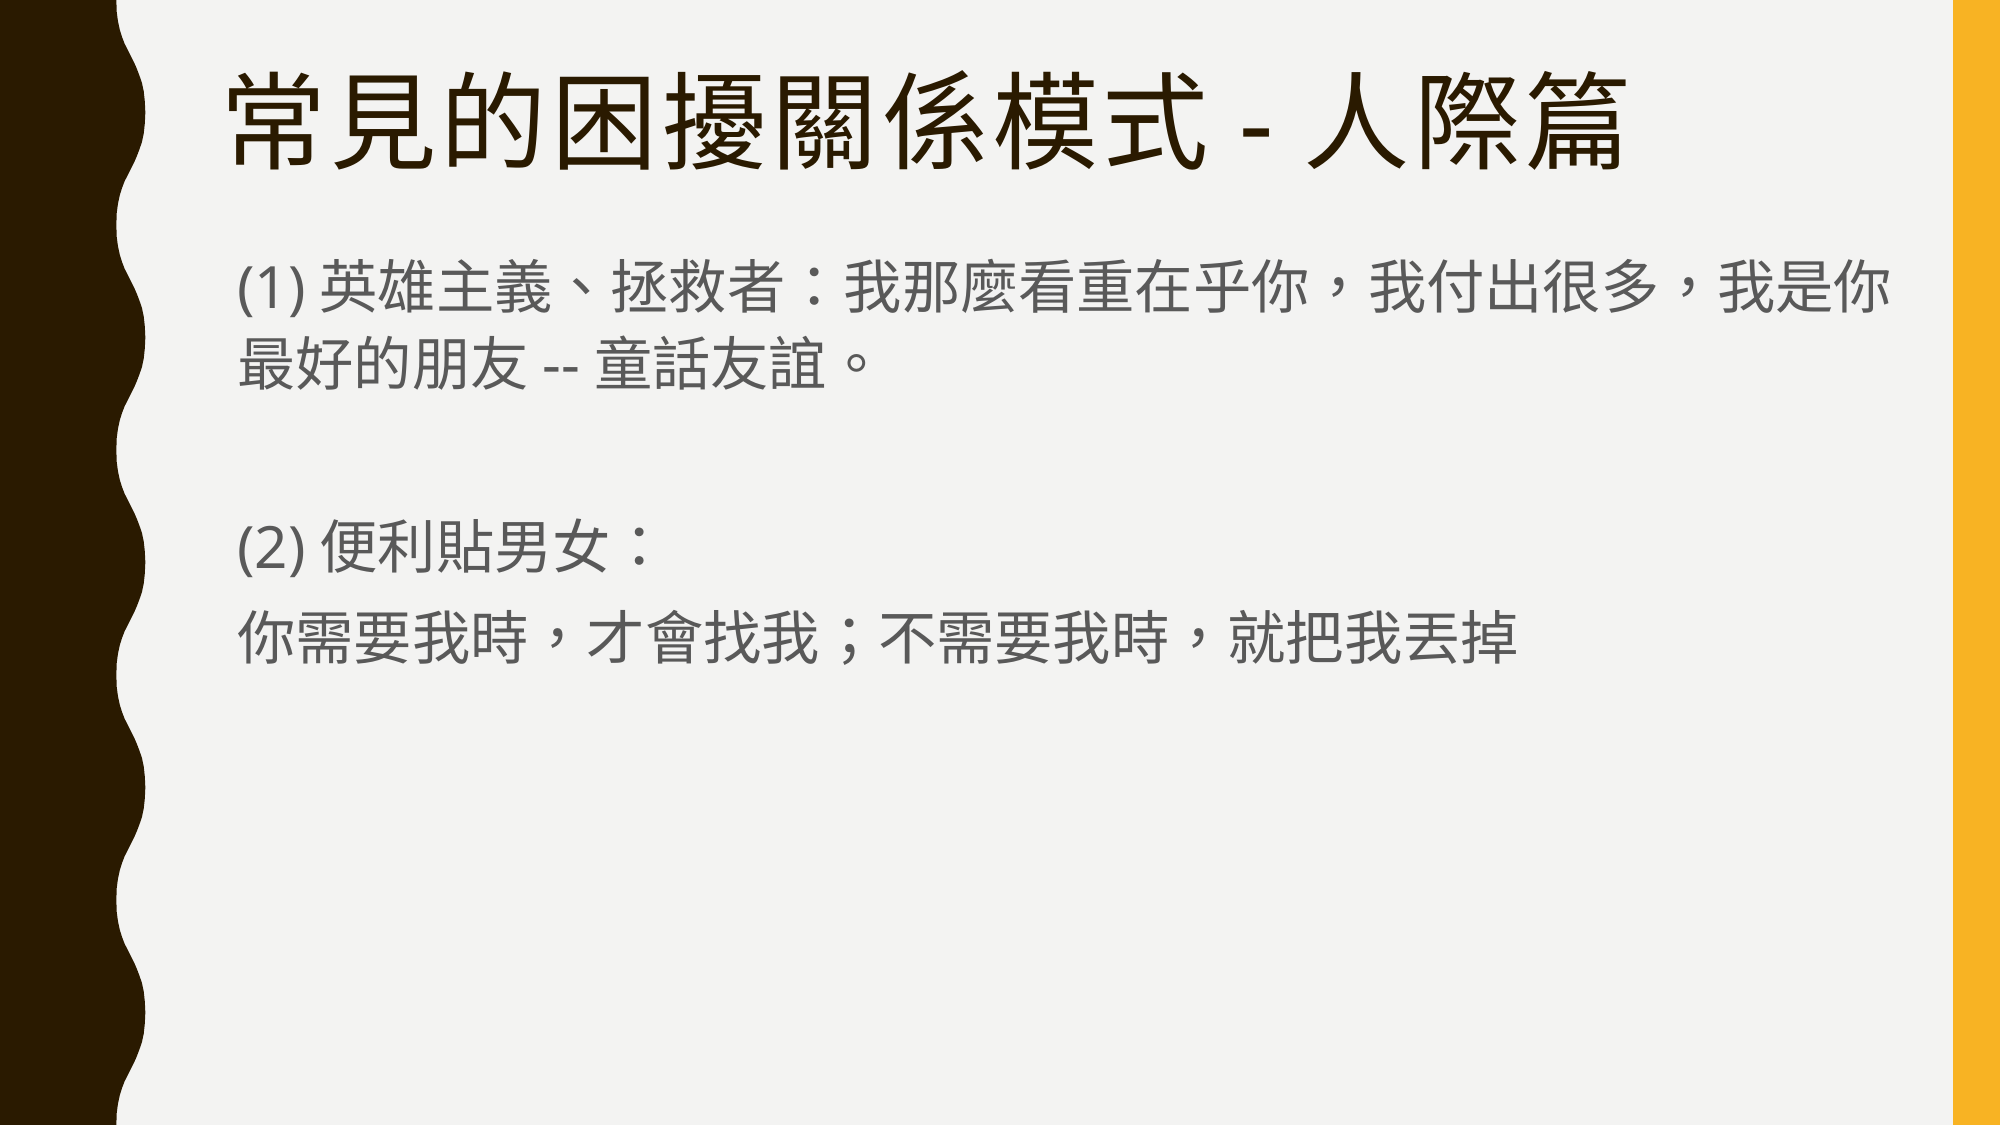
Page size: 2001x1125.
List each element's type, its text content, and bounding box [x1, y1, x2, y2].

list (1)英雄主義、拯救者：我那麼看重在乎你，我付出很多，我是你最好的朋友--童話友誼。 (2)便利貼男女： 你需要我時，才會找我；不需要我時，就把我丟掉 [222, 235, 1929, 1063]
title 常見的困擾關係模式-人際篇 [205, 62, 1876, 308]
